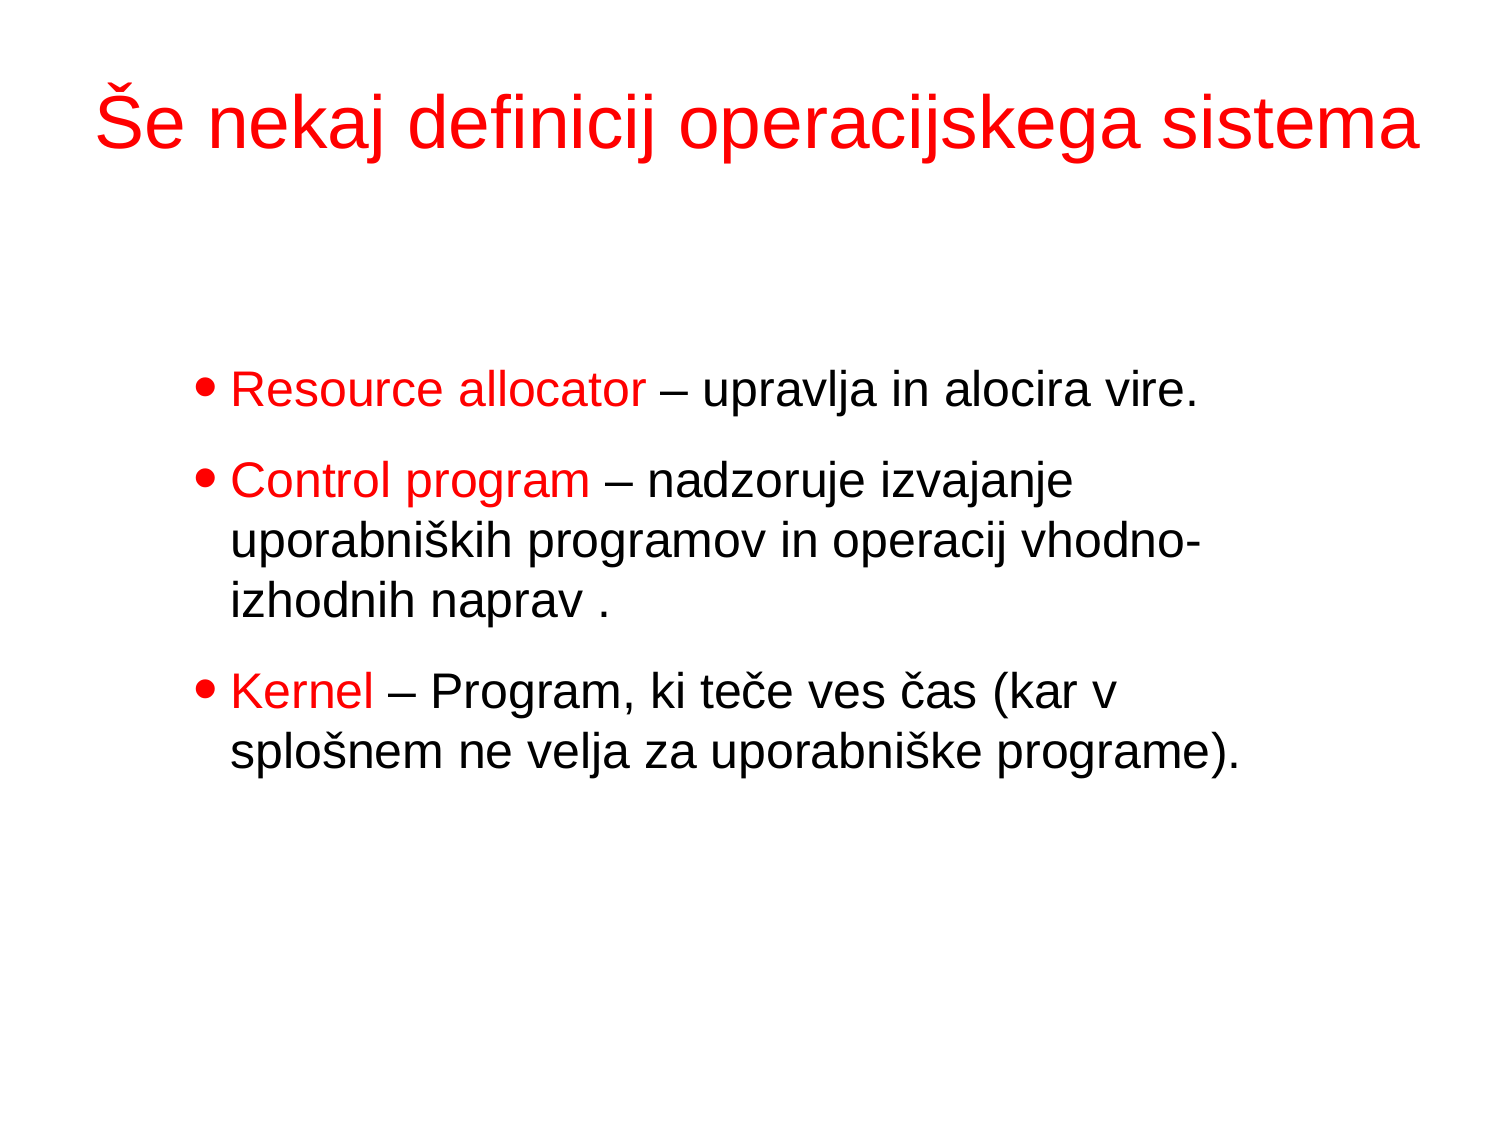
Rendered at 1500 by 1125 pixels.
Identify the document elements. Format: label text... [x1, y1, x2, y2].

title Še nekaj definicij operacijskega sistema [77, 66, 1438, 172]
list Resource allocator – upravlja in alocira vire. Control program – nadzoruje izvajanje uporabniških programov in operacij vhodno-izhodnih naprav . Kernel – Program, ki teče ves čas (kar v splošnem ne velja za uporabniške programe). [178, 348, 1332, 1024]
